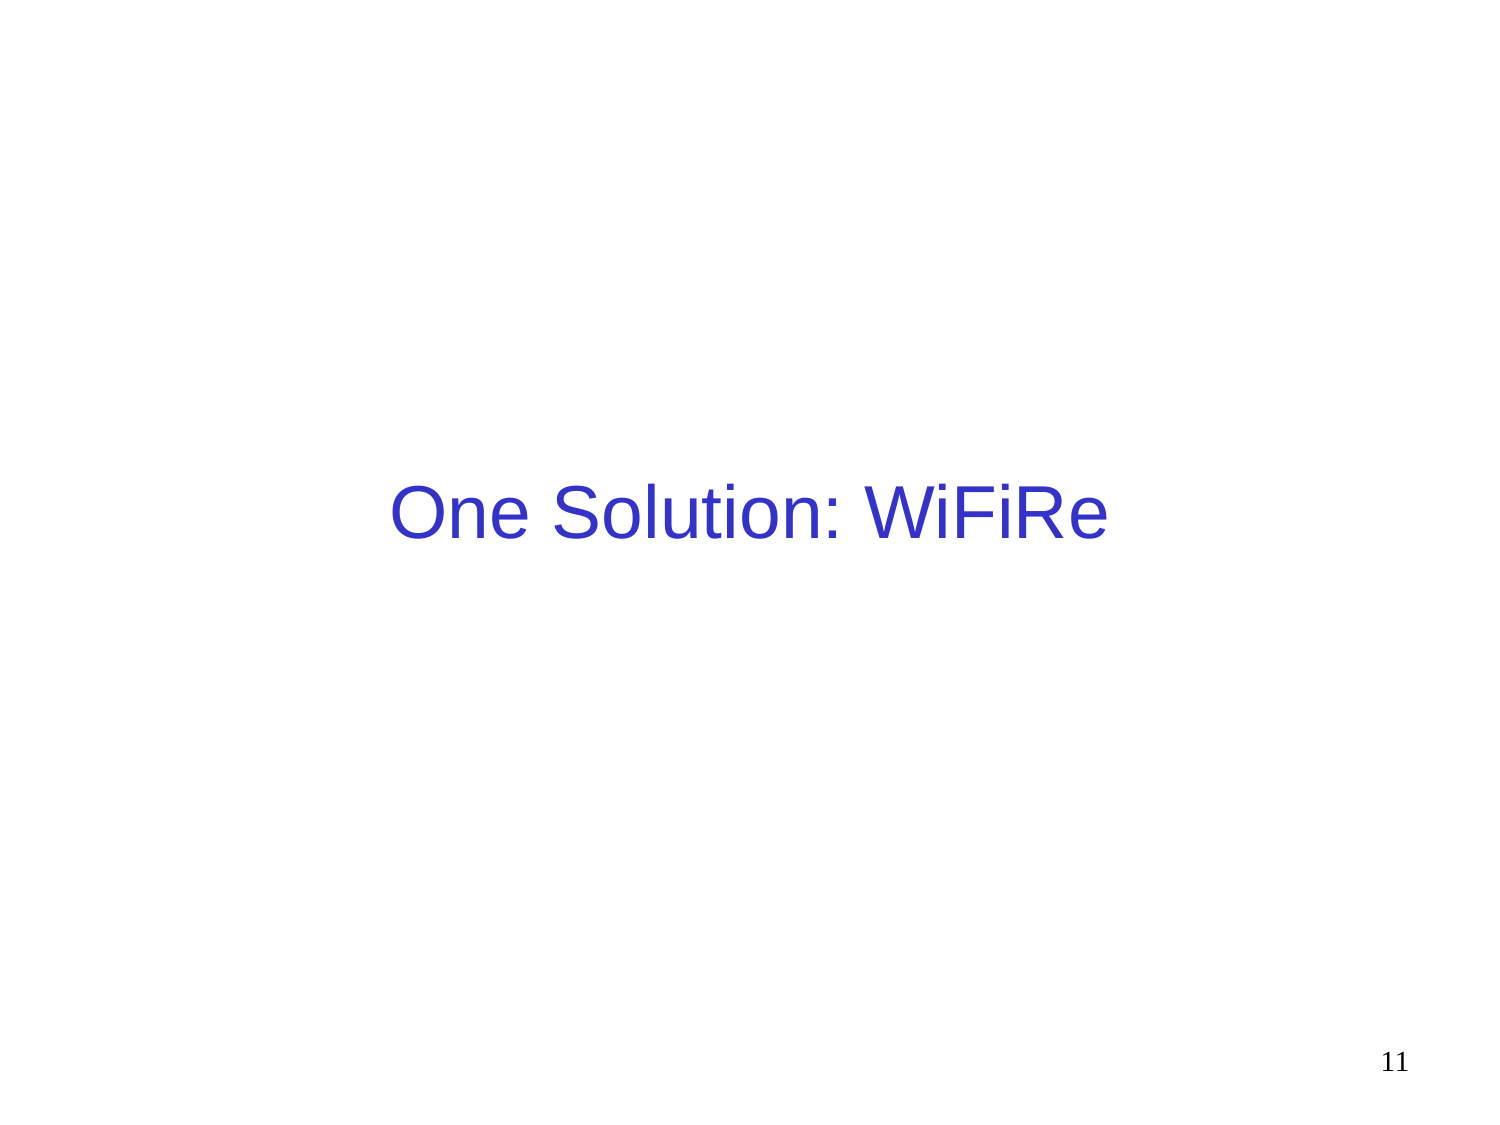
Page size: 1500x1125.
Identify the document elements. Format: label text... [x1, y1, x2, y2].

title One Solution: WiFiRe [37, 437, 1463, 588]
